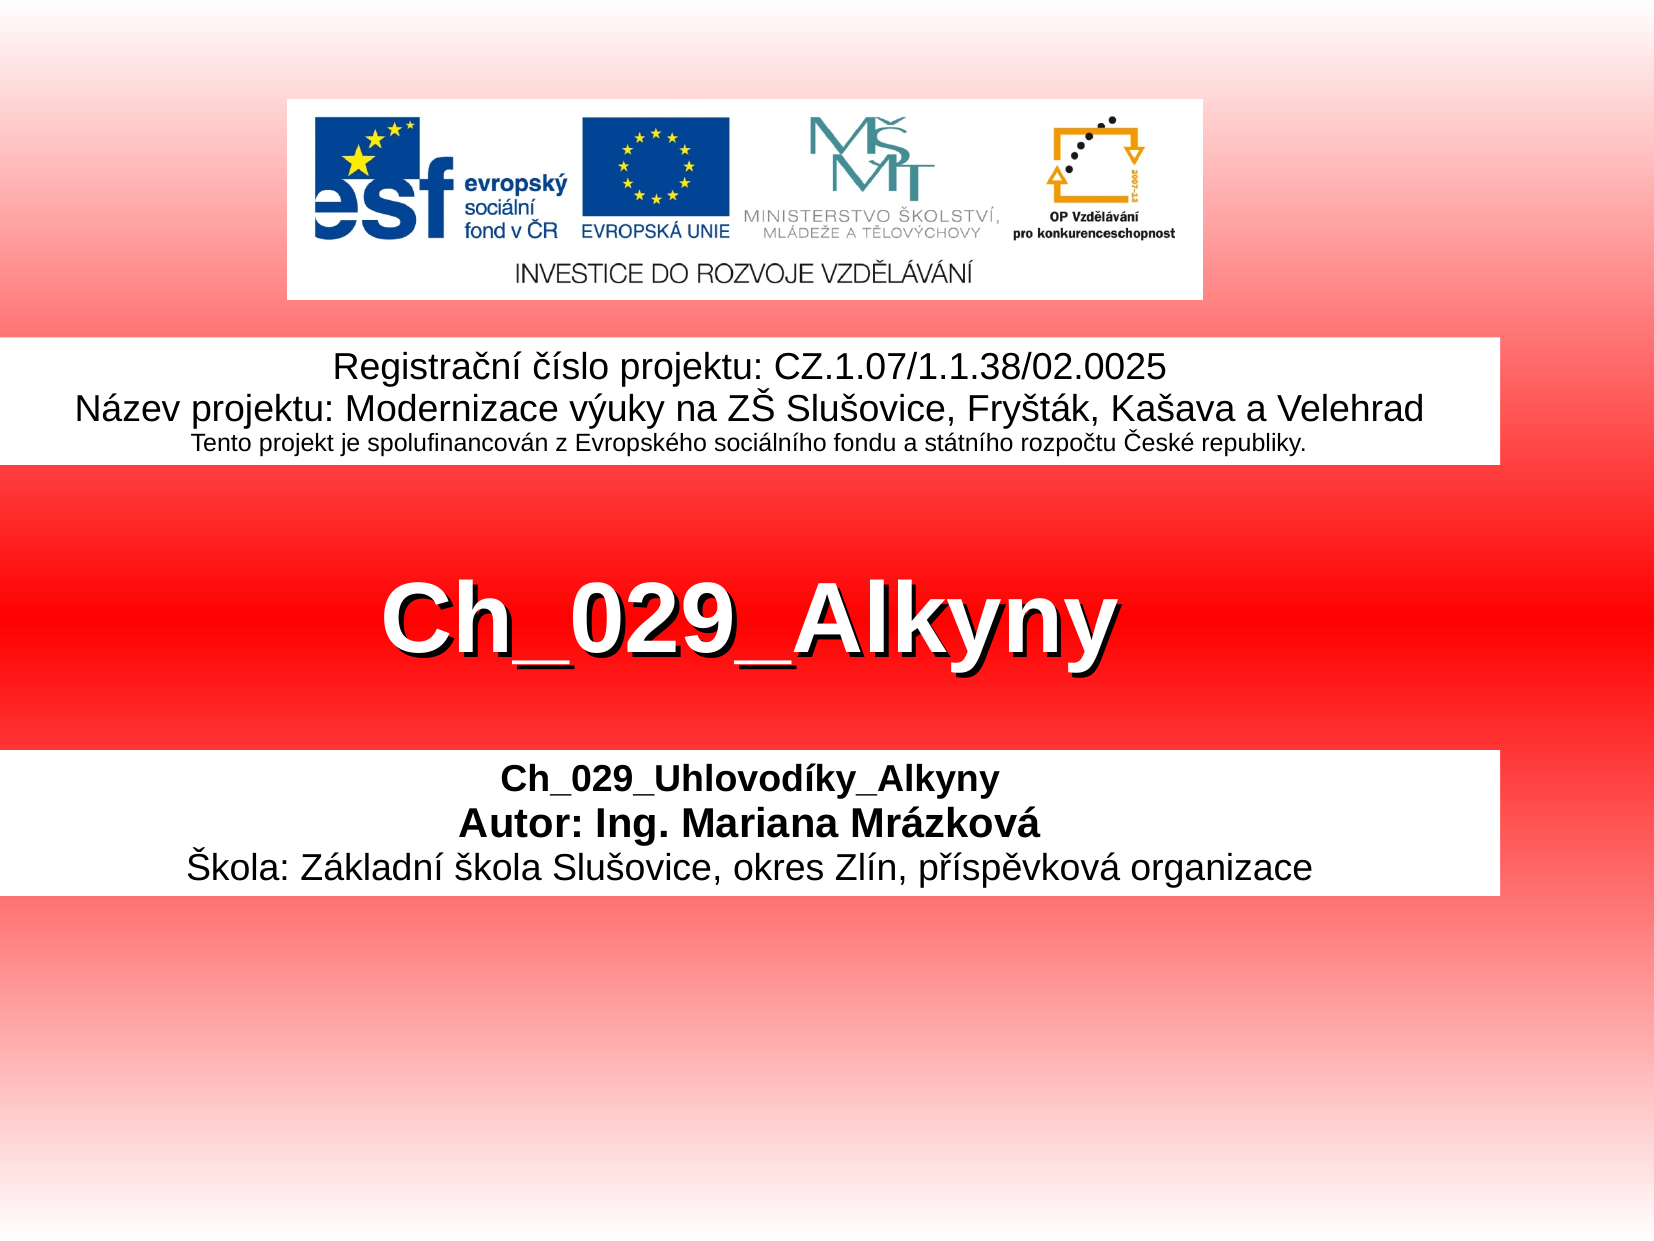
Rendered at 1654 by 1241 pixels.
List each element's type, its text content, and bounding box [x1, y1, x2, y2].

picture [287, 99, 1203, 300]
text_box Registrační číslo projektu: CZ.1.07/1.1.38/02.0025 Název projektu: Modernizace výuky na ZŠ Slušovice, Fryšták, Kašava a Velehrad Tento projekt je spolufinancován z Evropského sociálního fondu a státního rozpočtu České republiky. [0, 337, 1501, 465]
title Ch_029_Alkyny [112, 537, 1388, 688]
text_box Ch_029_Uhlovodíky_Alkyny Autor: Ing. Mariana Mrázková Škola: Základní škola Slušovice, okres Zlín, příspěvková organizace [0, 750, 1501, 896]
